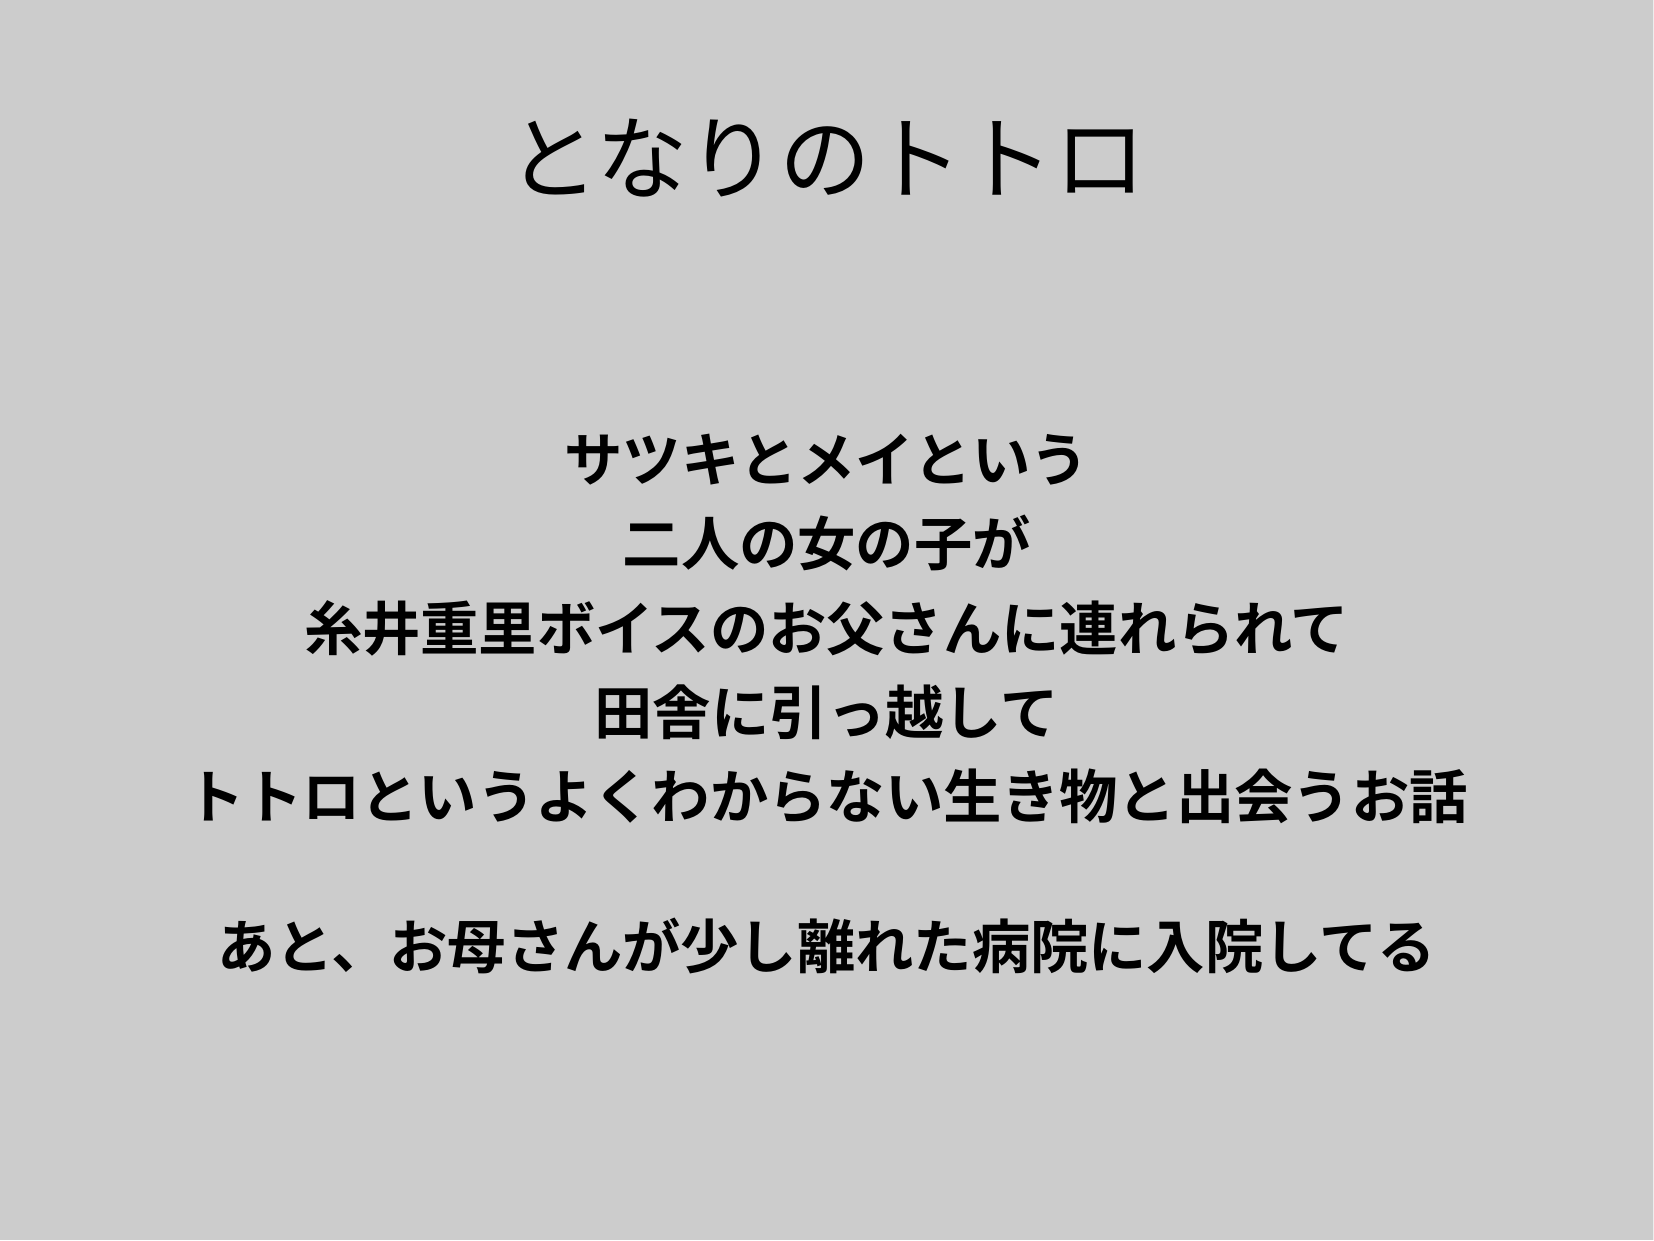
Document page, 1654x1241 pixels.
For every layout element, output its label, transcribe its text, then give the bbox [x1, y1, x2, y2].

title となりのトトロ [82, 56, 1571, 250]
subtitle サツキとメイという 二人の女の子が 糸井重里ボイスのお父さんに連れられて 田舎に引っ越して トトロというよくわからない生き物と出会うお話 あと、お母さんが少し離れた病院に入院してる [82, 290, 1571, 1109]
